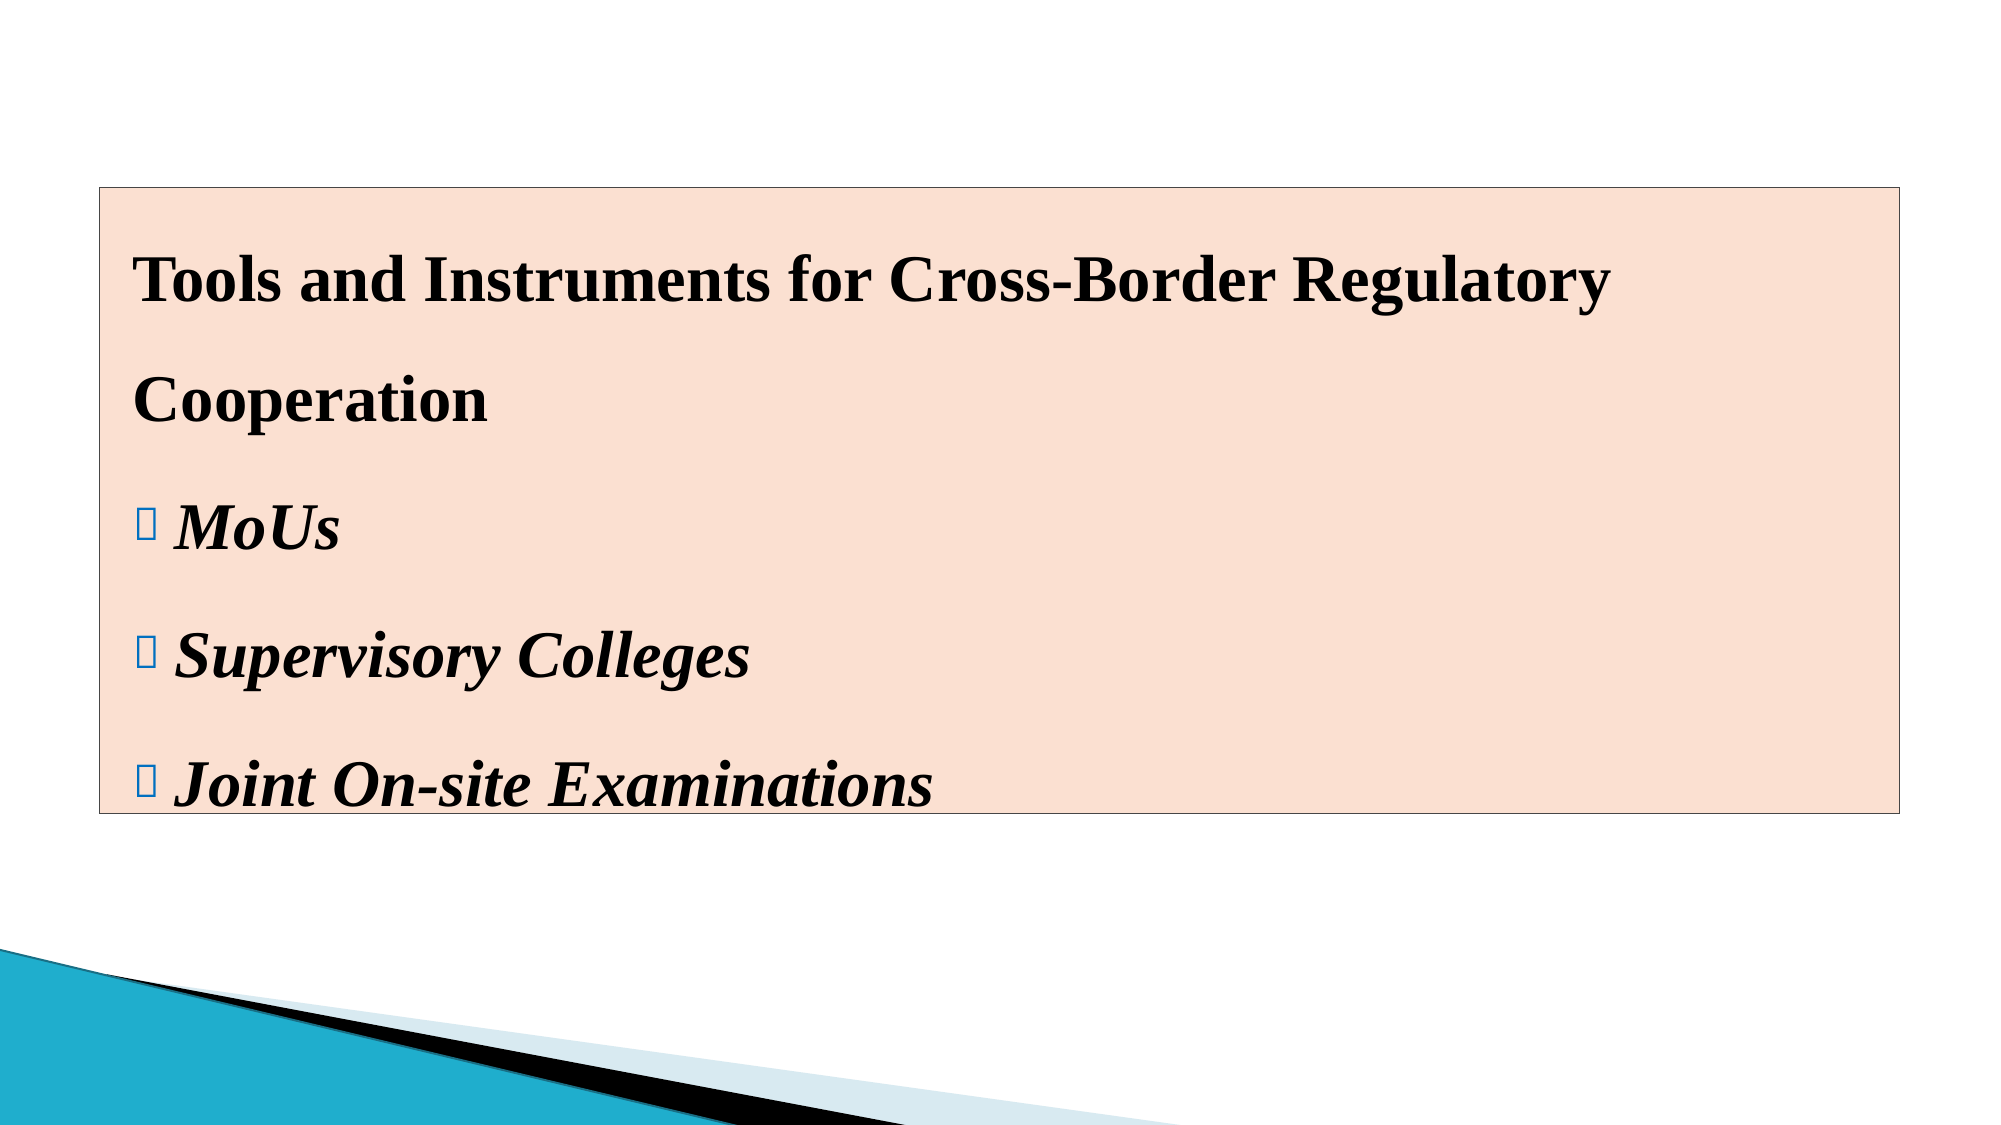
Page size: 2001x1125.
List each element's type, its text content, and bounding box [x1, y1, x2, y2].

list Tools and Instruments for Cross-Border Regulatory Cooperation MoUs Supervisory Colleges Joint On-site Examinations [99, 187, 1900, 814]
